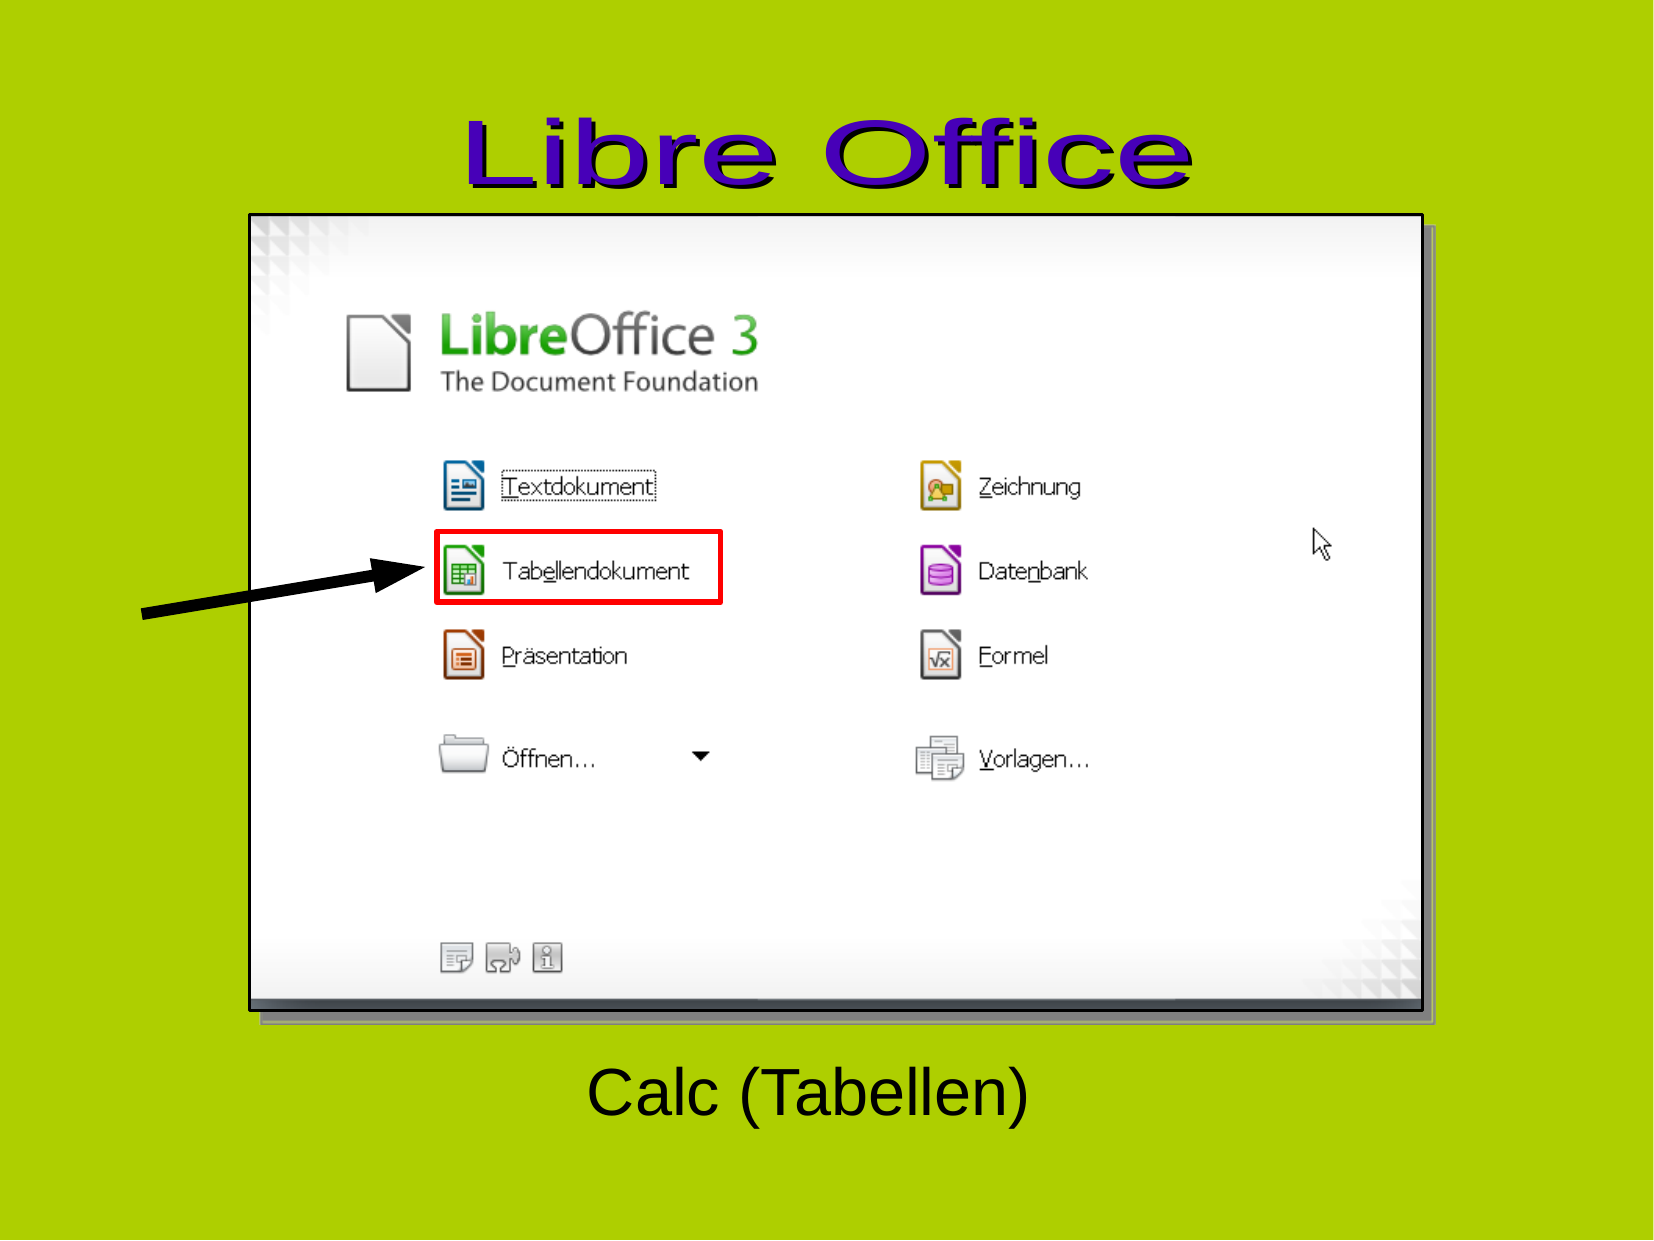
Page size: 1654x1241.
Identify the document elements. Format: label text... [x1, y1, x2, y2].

subtitle Calc (Tabellen) [555, 1039, 1063, 1146]
title Libre Office [82, 49, 1571, 257]
picture [250, 257, 1421, 1010]
